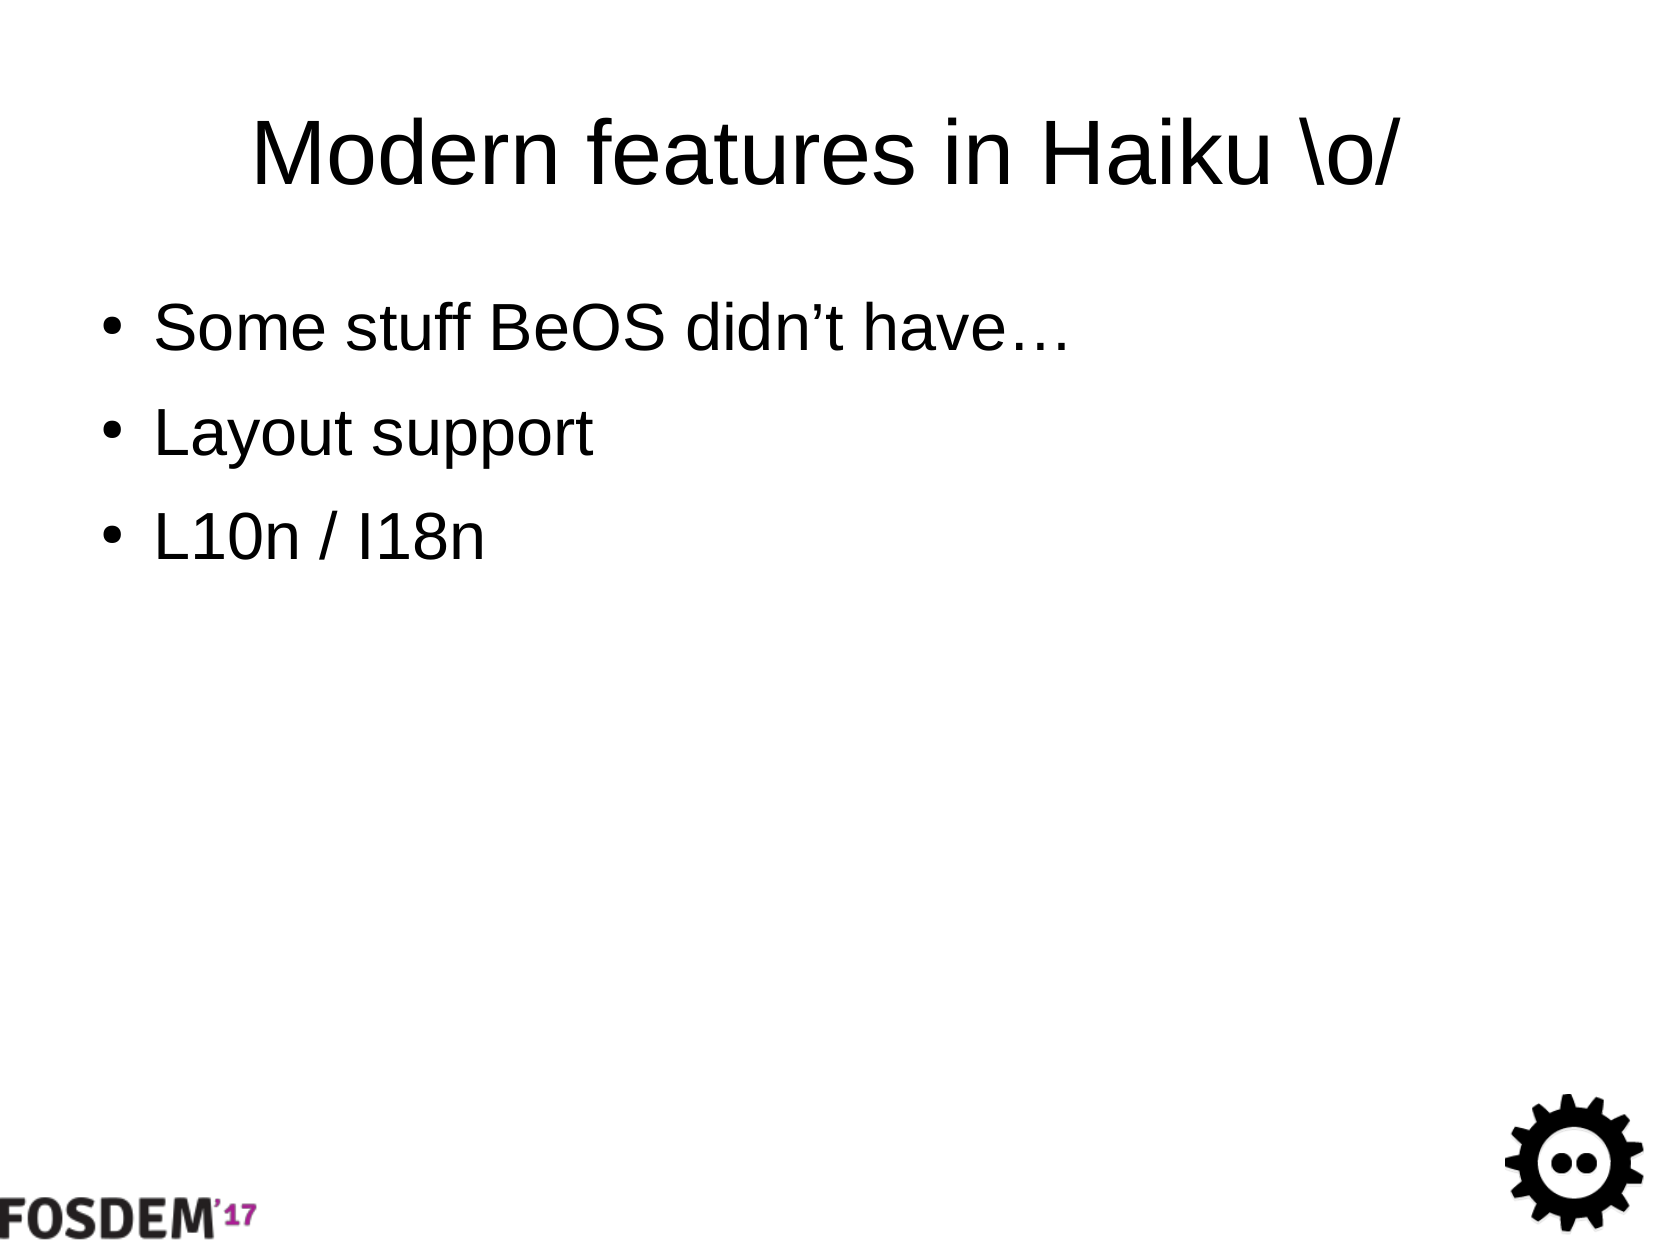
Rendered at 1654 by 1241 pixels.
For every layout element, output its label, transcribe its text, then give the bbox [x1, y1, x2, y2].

picture [1505, 1094, 1648, 1235]
picture [0, 1196, 258, 1241]
title Modern features in Haiku \o/ [82, 49, 1571, 257]
list Some stuff BeOS didn’t have… Layout support L10n / I18n [82, 290, 1571, 1010]
